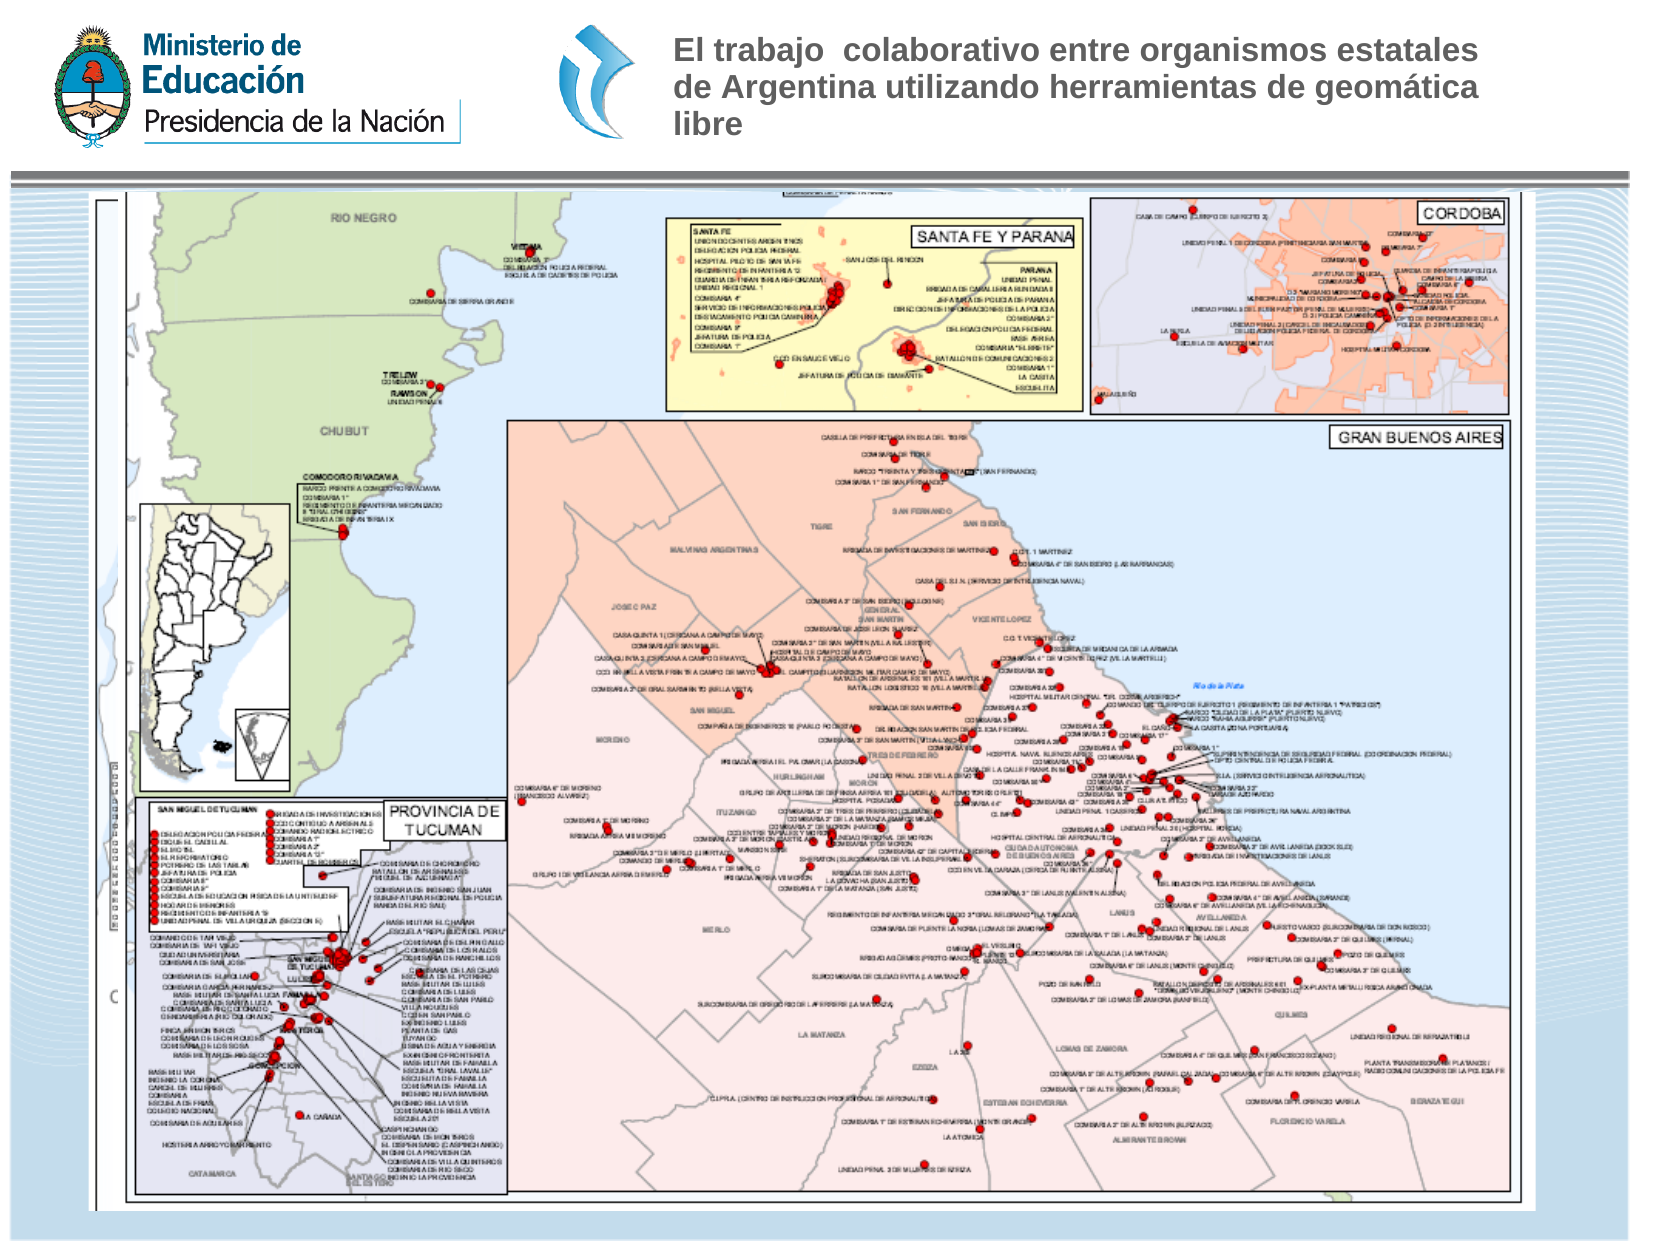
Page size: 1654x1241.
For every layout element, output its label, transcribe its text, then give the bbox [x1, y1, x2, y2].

text_box El trabajo colaborativo entre organismos estatales de Argentina utilizando herramientas de geomática libre [673, 0, 1512, 172]
picture [0, 17, 1642, 1241]
